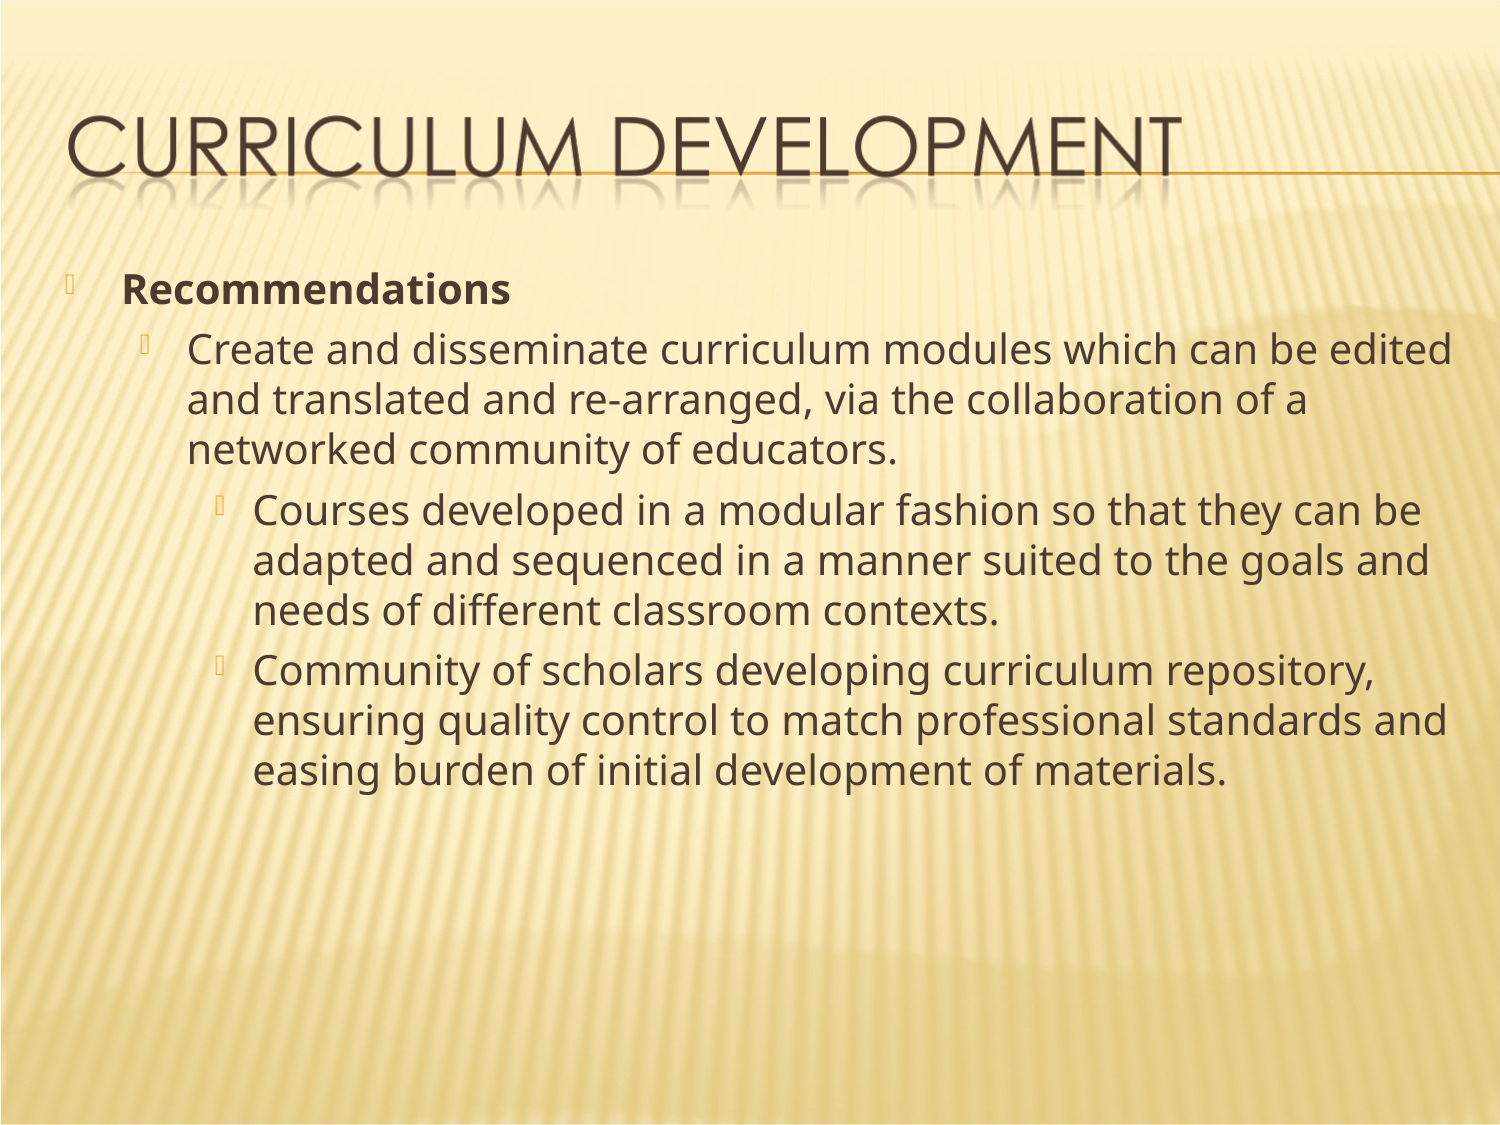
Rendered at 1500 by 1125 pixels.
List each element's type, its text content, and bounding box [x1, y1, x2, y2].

list Recommendations Create and disseminate curriculum modules which can be edited and translated and re-arranged, via the collaboration of a networked community of educators. Courses developed in a modular fashion so that they can be adapted and sequenced in a manner suited to the goals and needs of different classroom contexts. Community of scholars developing curriculum repository, ensuring quality control to match professional standards and easing burden of initial development of materials. [50, 254, 1476, 998]
picture [0, 0, 1500, 1125]
text_box [48, 73, 1477, 255]
